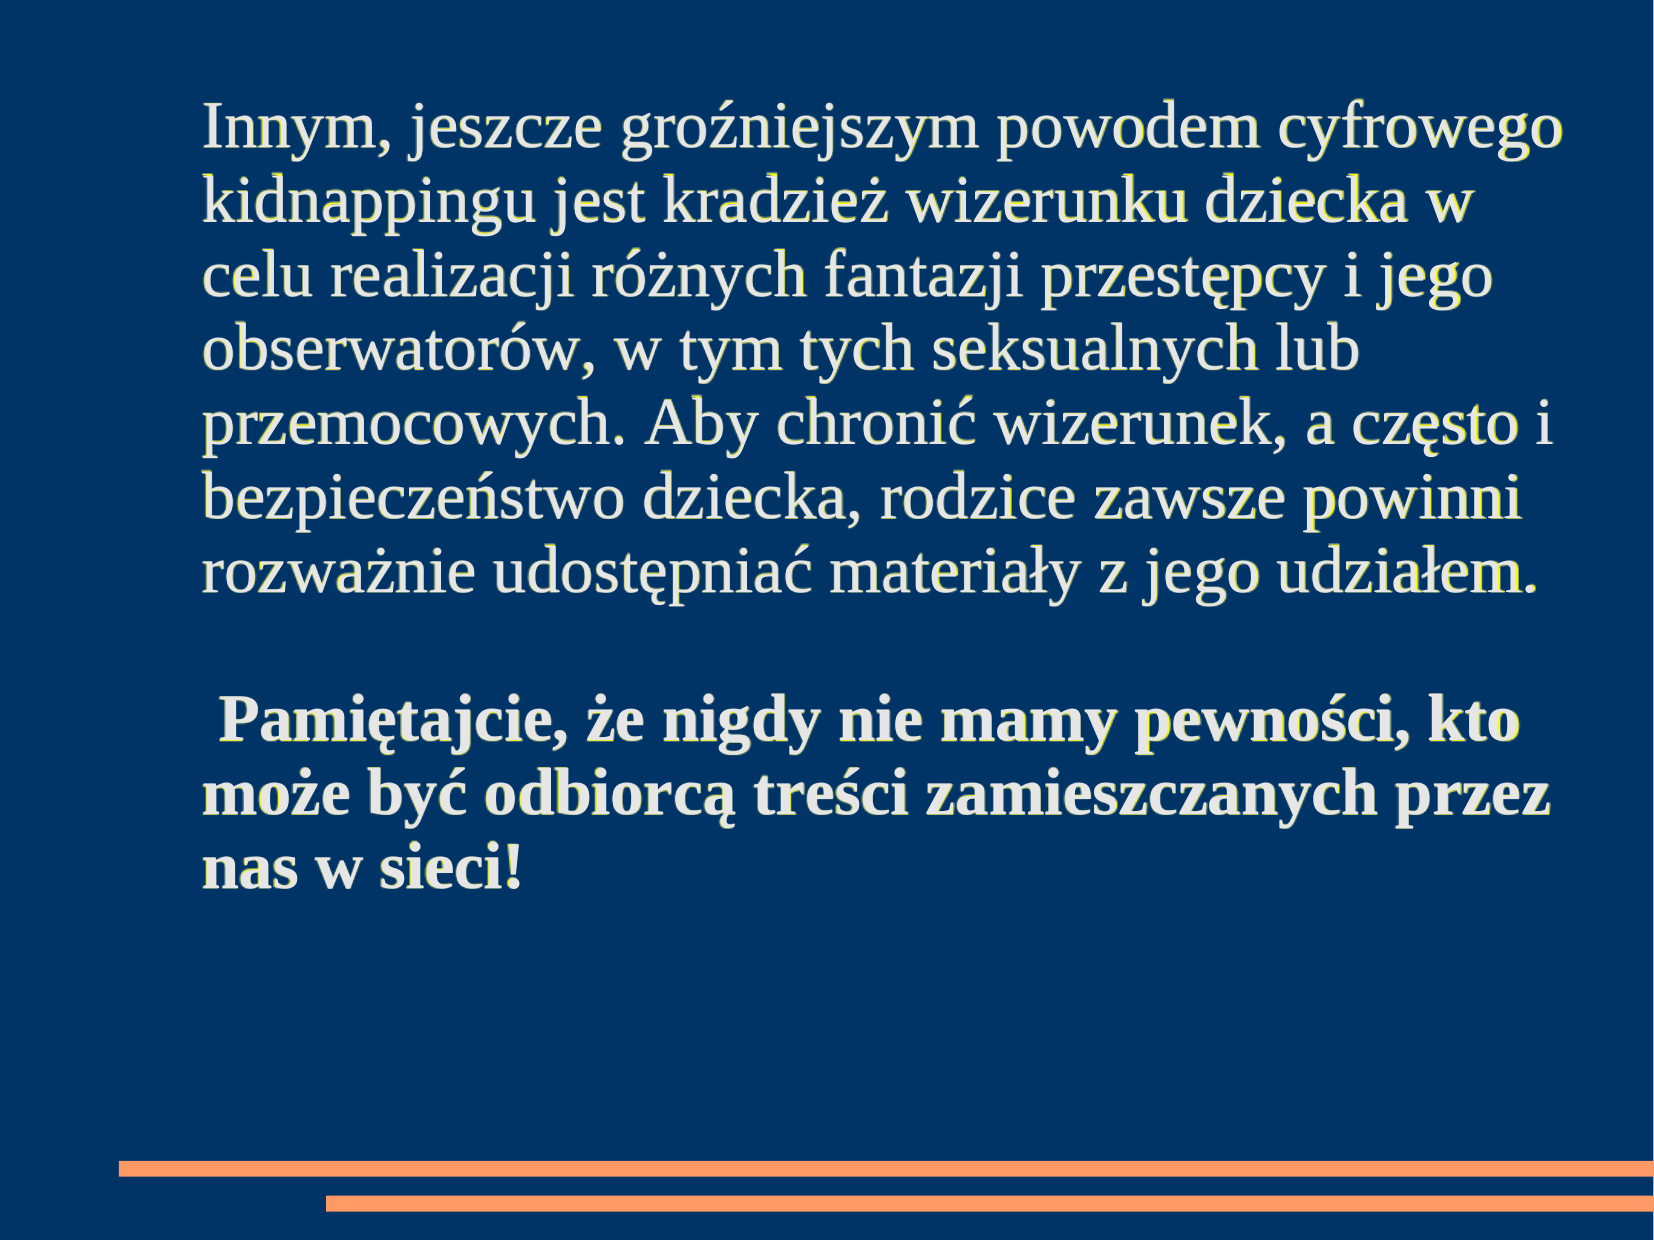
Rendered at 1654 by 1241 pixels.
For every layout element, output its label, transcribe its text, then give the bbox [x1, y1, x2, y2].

list Innym, jeszcze groźniejszym powodem cyfrowego kidnappingu jest kradzież wizerunku dziecka w celu realizacji różnych fantazji przestępcy i jego obserwatorów, w tym tych seksualnych lub przemocowych. Aby chronić wizerunek, a często i bezpieczeństwo dziecka, rodzice zawsze powinni rozważnie udostępniać materiały z jego udziałem. Pamiętajcie, że nigdy nie mamy pewności, kto może być odbiorcą treści zamieszczanych przez nas w sieci! [131, 88, 1571, 904]
